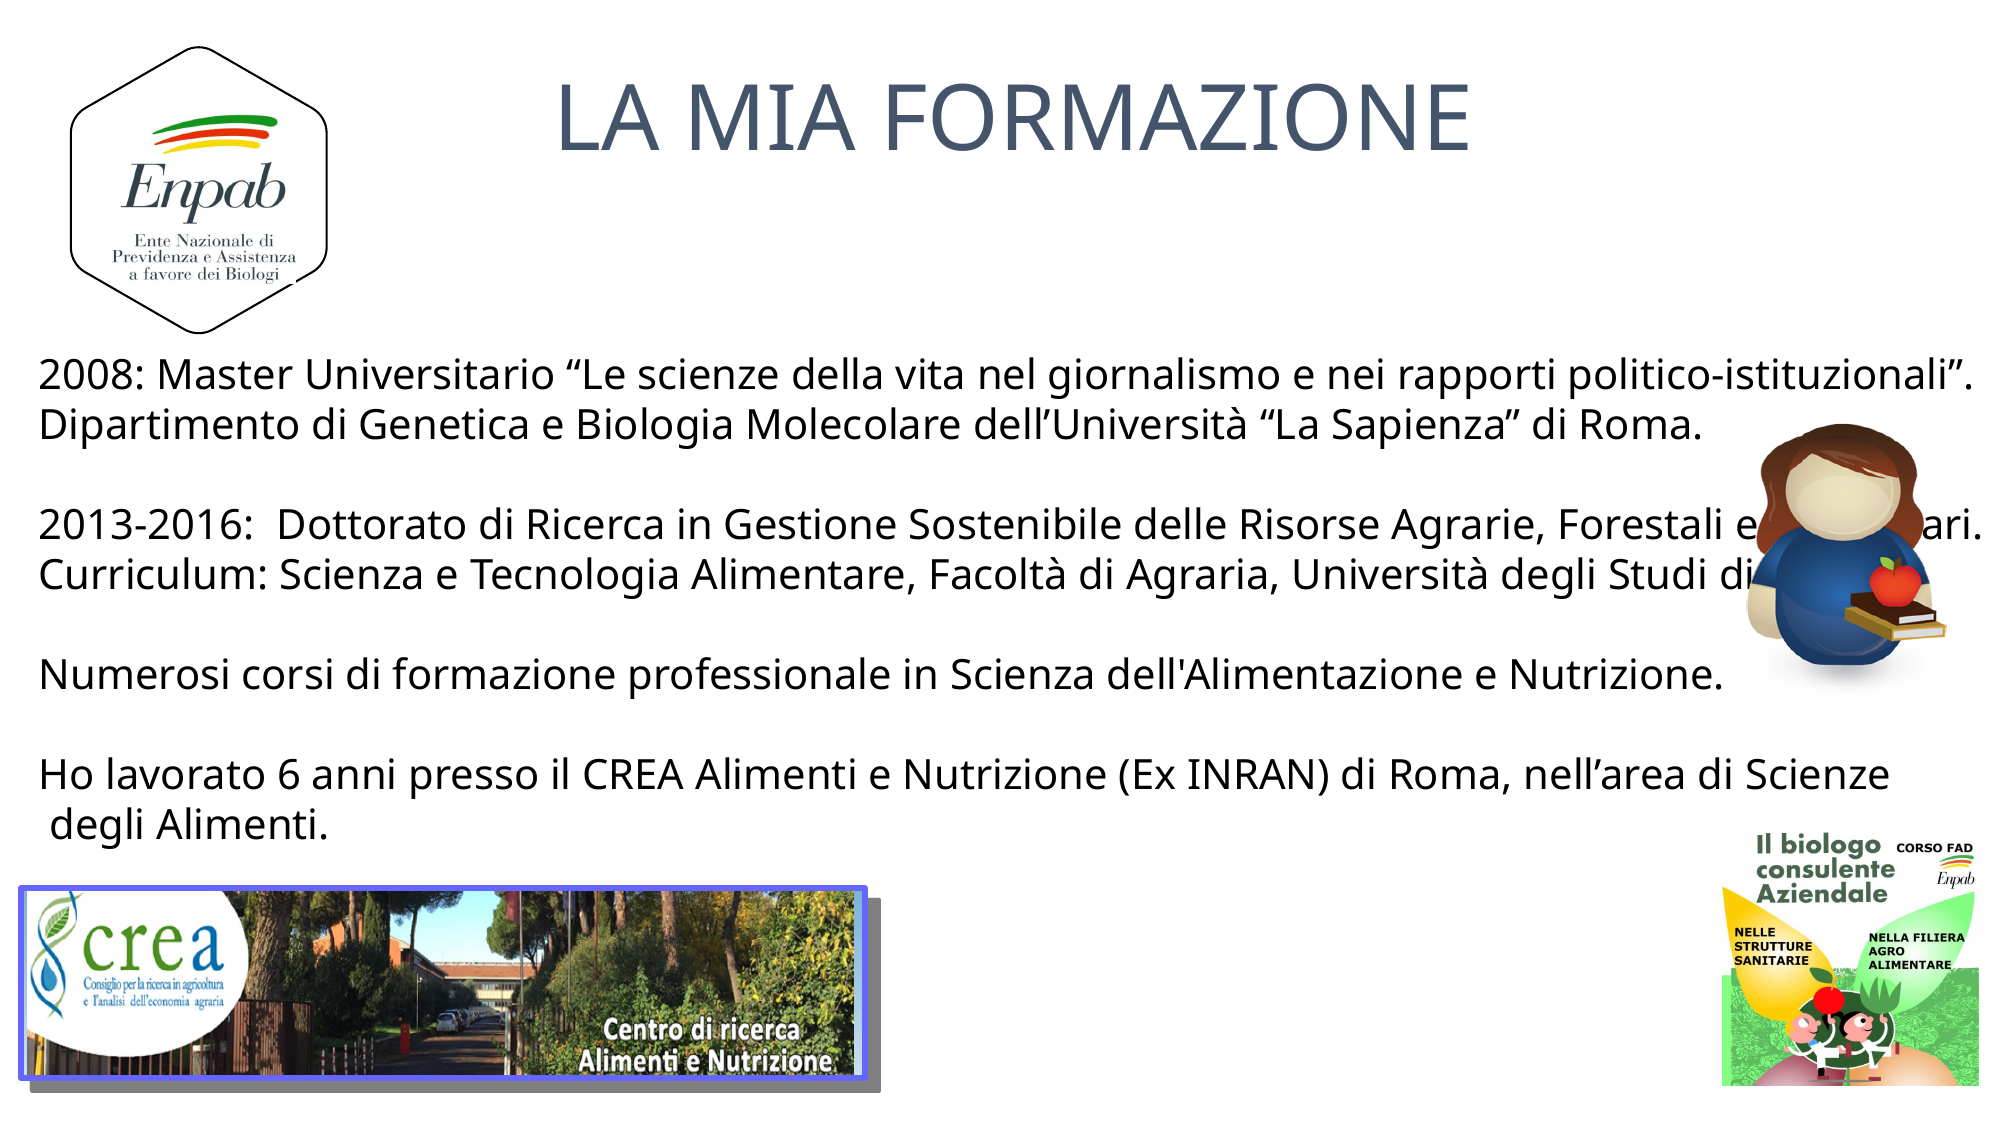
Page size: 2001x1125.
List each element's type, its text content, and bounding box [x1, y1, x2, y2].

text_box [70, 47, 327, 334]
picture [23, 891, 863, 1075]
text_box 2008: Master Universitario “Le scienze della vita nel giornalismo e nei rapporti politico-istituzionali”. Dipartimento di Genetica e Biologia Molecolare dell’Università “La Sapienza” di Roma. 2013-2016: Dottorato di Ricerca in Gestione Sostenibile delle Risorse Agrarie, Forestali e Alimentari. Curriculum: Scienza e Tecnologia Alimentare, Facoltà di Agraria, Università degli Studi di Firenze. Numerosi corsi di formazione professionale in Scienza dell'Alimentazione e Nutrizione. Ho lavorato 6 anni presso il CREA Alimenti e Nutrizione (Ex INRAN) di Roma, nell’area di Scienze degli Alimenti. [23, 340, 1938, 919]
picture [112, 109, 296, 284]
picture [1712, 401, 1985, 700]
picture [1722, 830, 1979, 1086]
text_box LA MIA FORMAZIONE [532, 64, 1496, 294]
